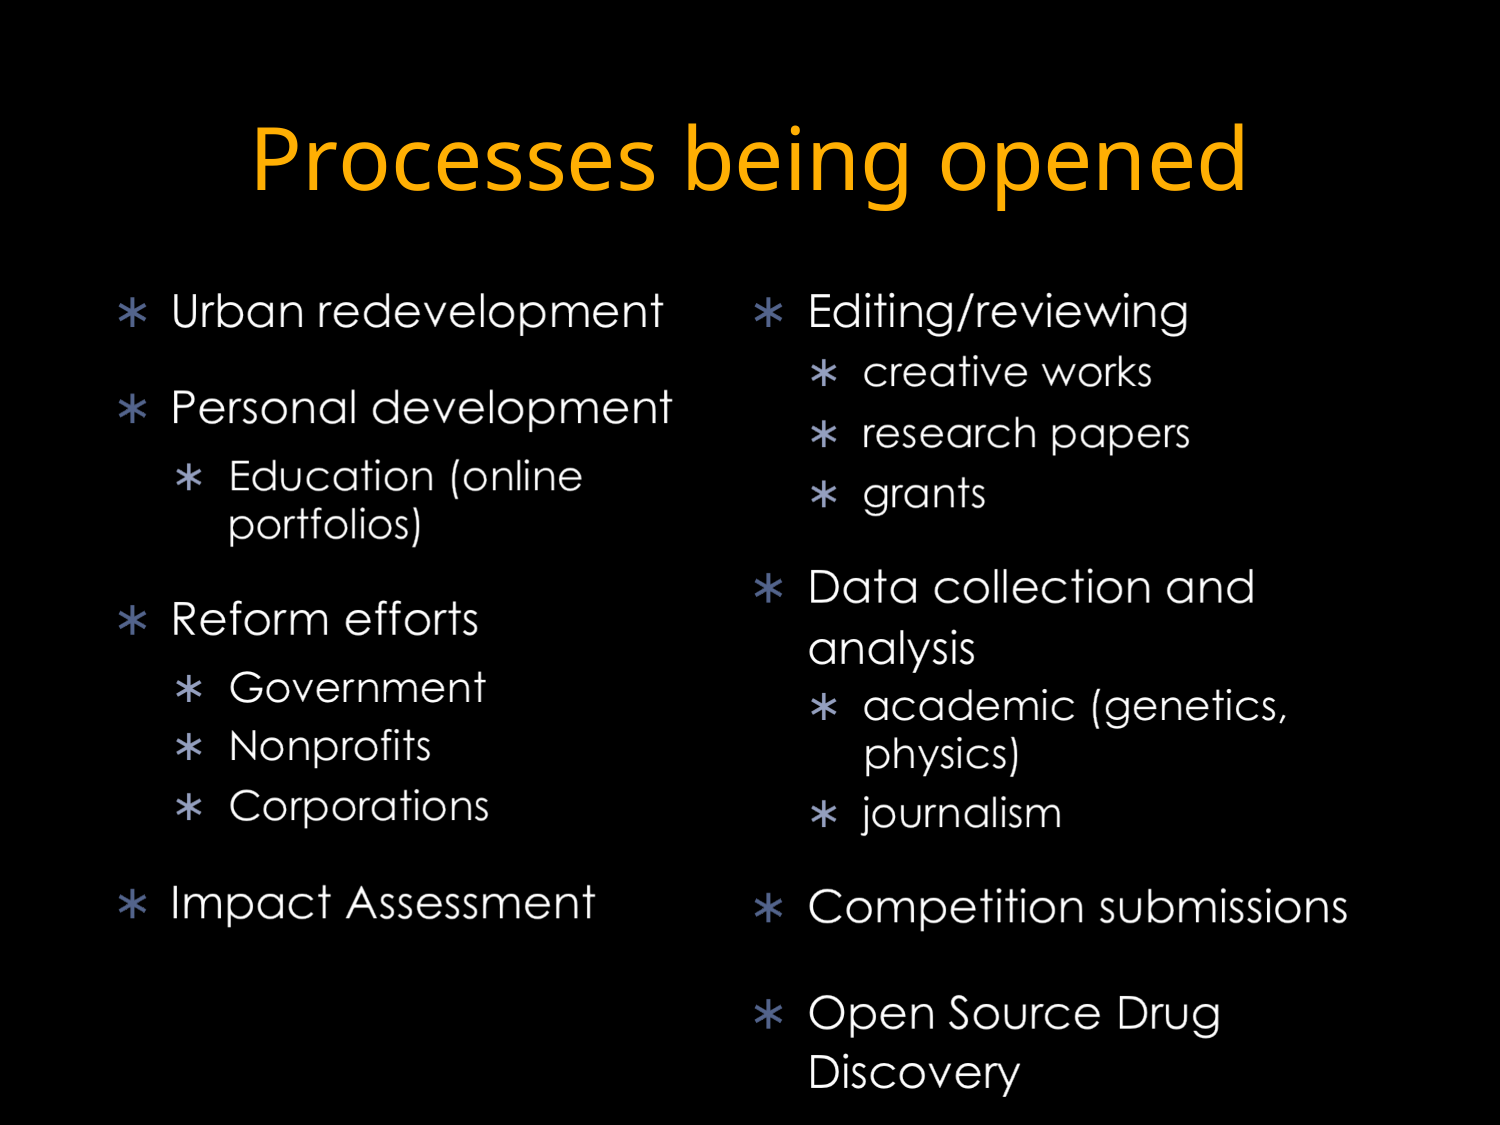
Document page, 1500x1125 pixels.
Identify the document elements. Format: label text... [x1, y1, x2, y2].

title Processes being opened [100, 95, 1400, 226]
text_box [99, 273, 1401, 1103]
